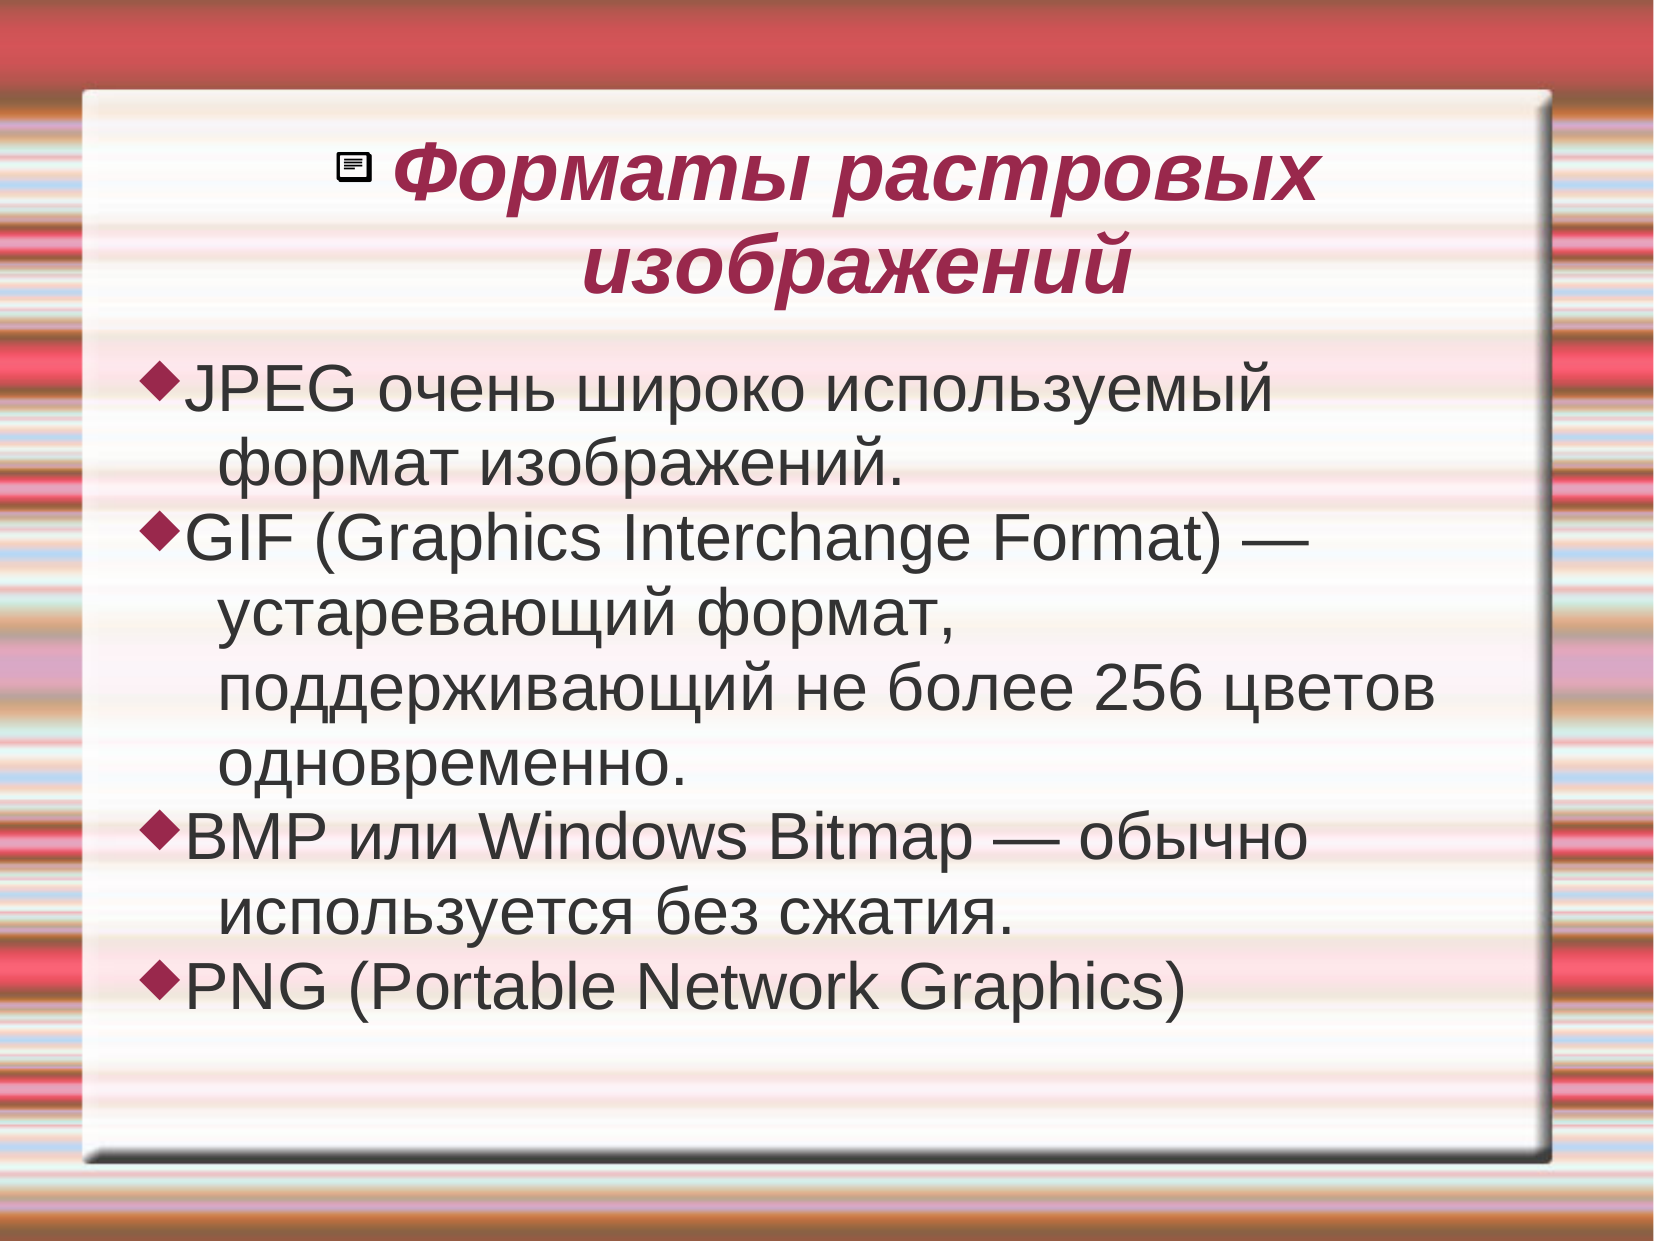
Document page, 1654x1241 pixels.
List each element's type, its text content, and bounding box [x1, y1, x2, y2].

title Форматы растровых изображений [121, 114, 1534, 322]
list JPEG очень широко используемый формат изображений. GIF (Graphics Interchange Format) — устаревающий формат, поддерживающий не более 256 цветов одновременно. BMP или Windows Bitmap — обычно используется без сжатия. PNG (Portable Network Graphics) [134, 350, 1516, 1132]
picture [0, 0, 1654, 1241]
